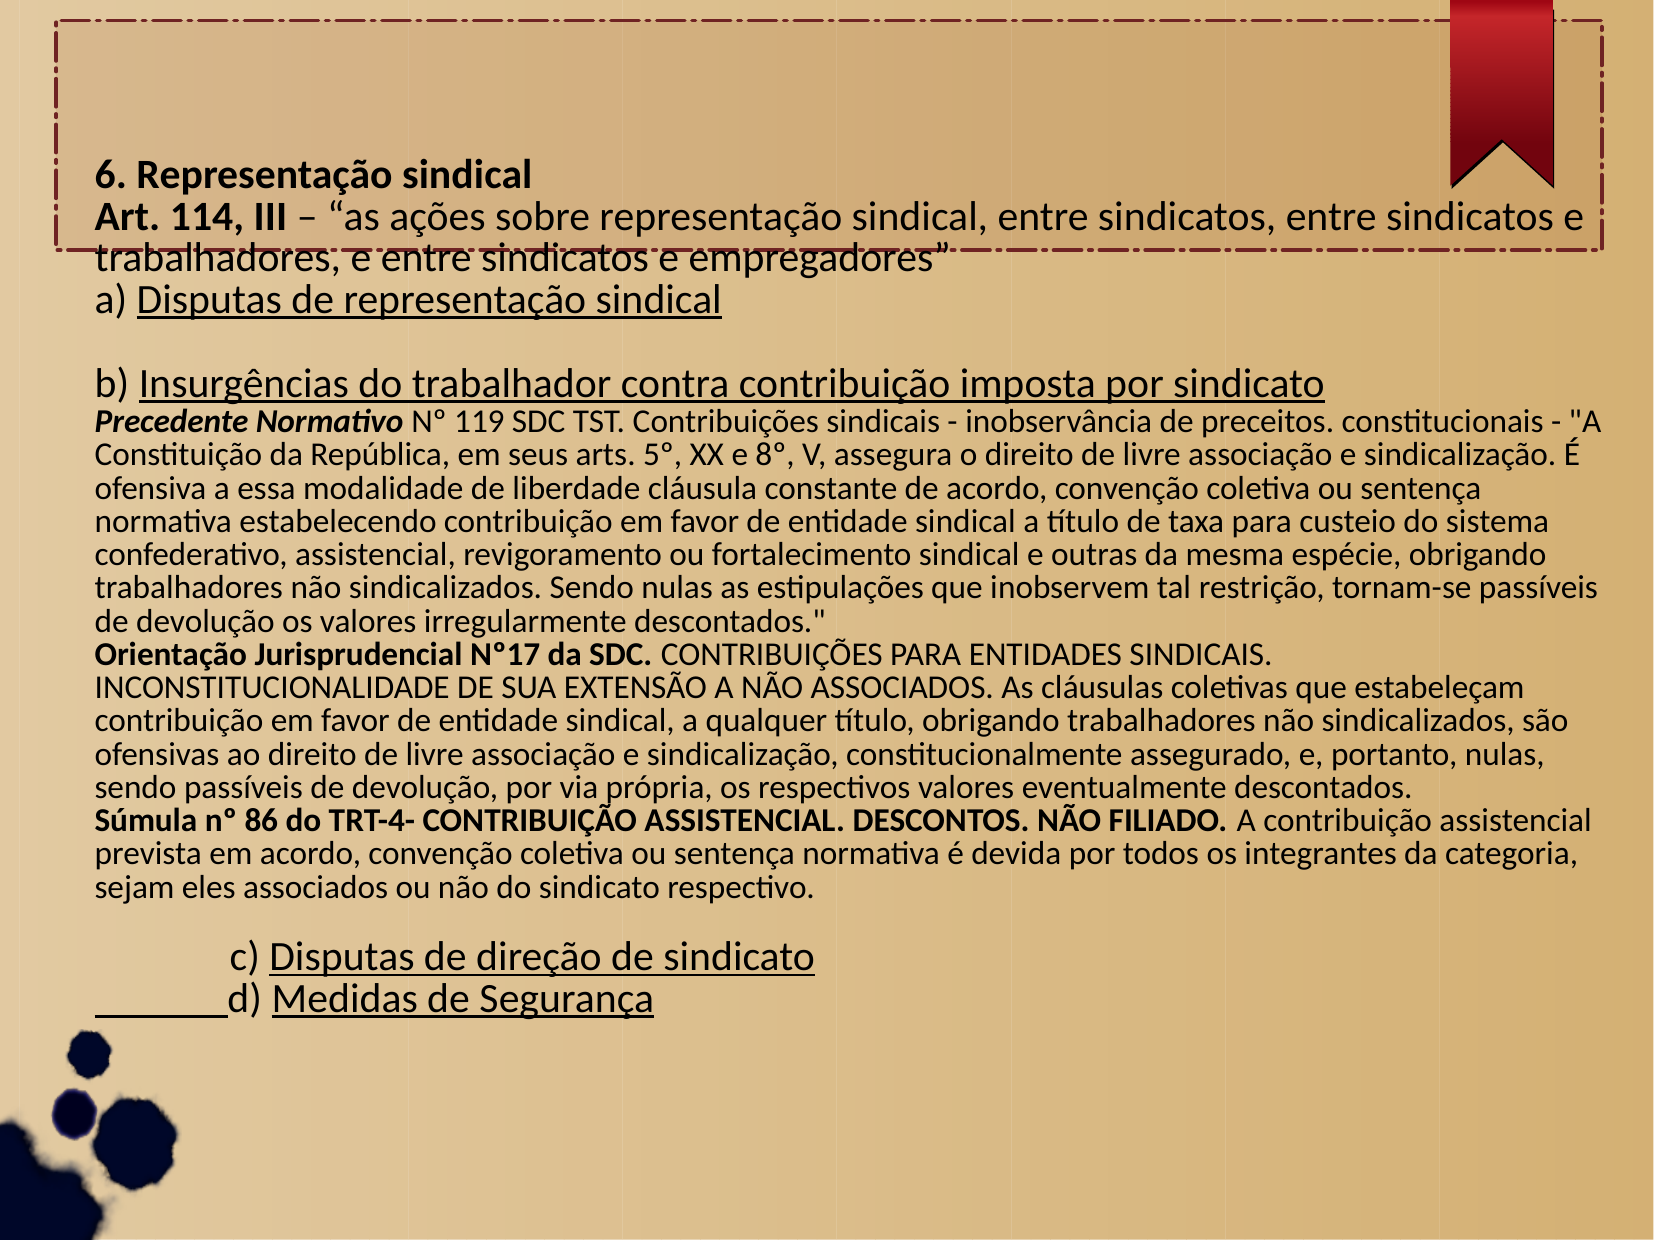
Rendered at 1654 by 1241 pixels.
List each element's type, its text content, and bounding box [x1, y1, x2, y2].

title 6. Representação sindical Art. 114, III – “as ações sobre representação sindical, entre sindicatos, entre sindicatos e trabalhadores, e entre sindicatos e empregadores” a) Disputas de representação sindical b) Insurgências do trabalhador contra contribuição imposta por sindicato Precedente Normativo Nº 119 SDC TST. Contribuições sindicais - inobservância de preceitos. constitucionais - "A Constituição da República, em seus arts. 5º, XX e 8º, V, assegura o direito de livre associação e sindicalização. É ofensiva a essa modalidade de liberdade cláusula constante de acordo, convenção coletiva ou sentença normativa estabelecendo contribuição em favor de entidade sindical a título de taxa para custeio do sistema confederativo, assistencial, revigoramento ou fortalecimento sindical e outras da mesma espécie, obrigando trabalhadores não sindicalizados. Sendo nulas as estipulações que inobservem tal restrição, tornam-se passíveis de devolução os valores irregularmente descontados." Orientação Jurisprudencial Nº17 da SDC. CONTRIBUIÇÕES PARA ENTIDADES SINDICAIS. INCONSTITUCIONALIDADE DE SUA EXTENSÃO A NÃO ASSOCIADOS. As cláusulas coletivas que estabeleçam contribuição em favor de entidade sindical, a qualquer título, obrigando trabalhadores não sindicalizados, são ofensivas ao direito de livre associação e sindicalização, constitucionalmente assegurado, e, portanto, nulas, sendo passíveis de devolução, por via própria, os respectivos valores eventualmente descontados. Súmula nº 86 do TRT-4- CONTRIBUIÇÃO ASSISTENCIAL. DESCONTOS. NÃO FILIADO. A contribuição assistencial prevista em acordo, convenção coletiva ou sentença normativa é devida por todos os integrantes da categoria, sejam eles associados ou não do sindicato respectivo. c) Disputas de direção de sindicato d) Medidas de Segurança [94, 59, 1619, 1121]
